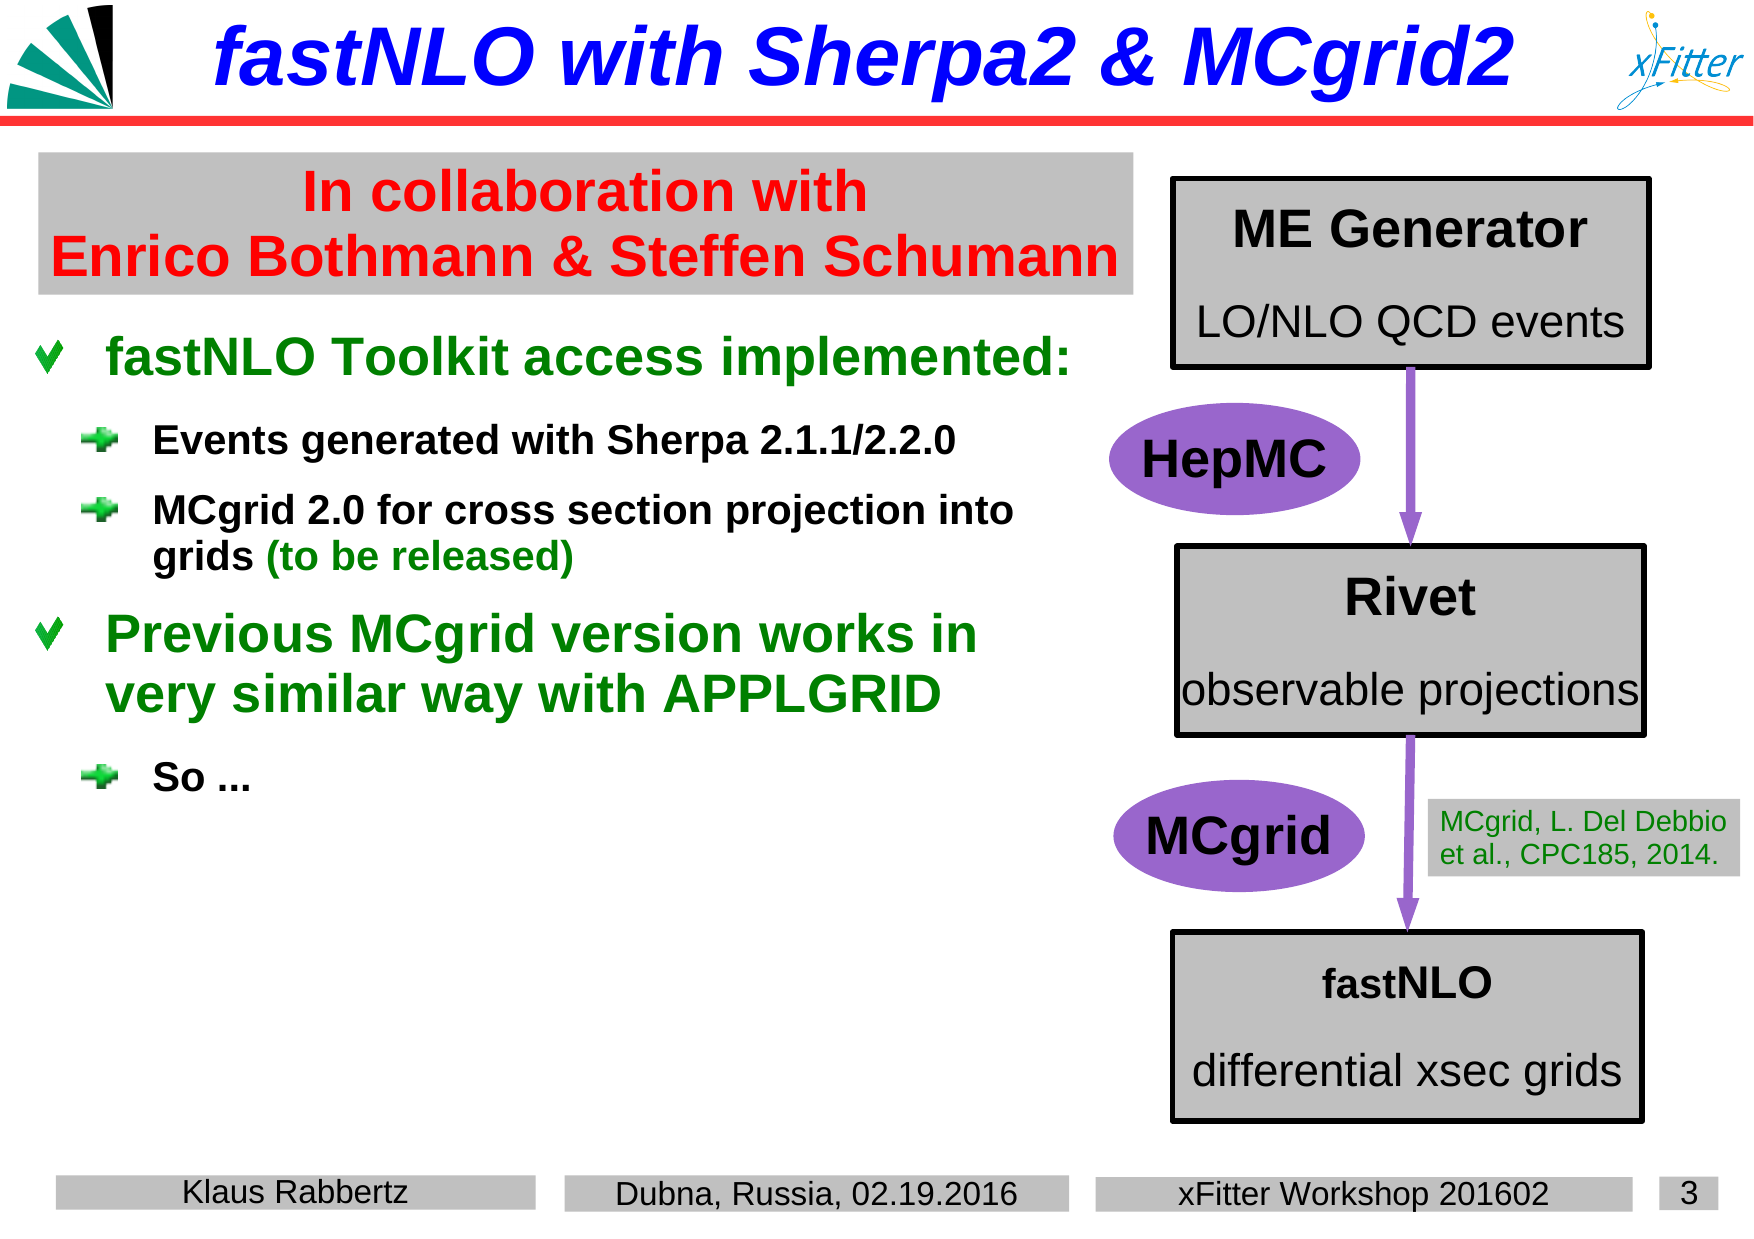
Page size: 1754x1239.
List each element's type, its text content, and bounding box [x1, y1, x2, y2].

text_box HepMC [1109, 402, 1361, 516]
list fastNLO Toolkit access implemented: Events generated with Sherpa 2.1.1/2.2.0 MCgrid 2.0 for cross section projection into grids (to be released) Previous MCgrid version works in very similar way with APPLGRID So ... [22, 326, 1085, 938]
text_box MCgrid [1113, 779, 1365, 893]
text_box ME Generator LO/NLO QCD events [1172, 178, 1649, 367]
text_box fastNLO differential xsec grids [1172, 932, 1643, 1121]
text_box MCgrid, L. Del Debbio et al., CPC185, 2014. [1427, 798, 1741, 877]
picture [1617, 11, 1744, 110]
picture [7, 5, 113, 110]
text_box In collaboration with Enrico Bothmann & Steffen Schumann [38, 152, 1134, 295]
text_box Rivet observable projections [1177, 546, 1645, 735]
title fastNLO with Sherpa2 & MCgrid2 [123, 0, 1606, 114]
